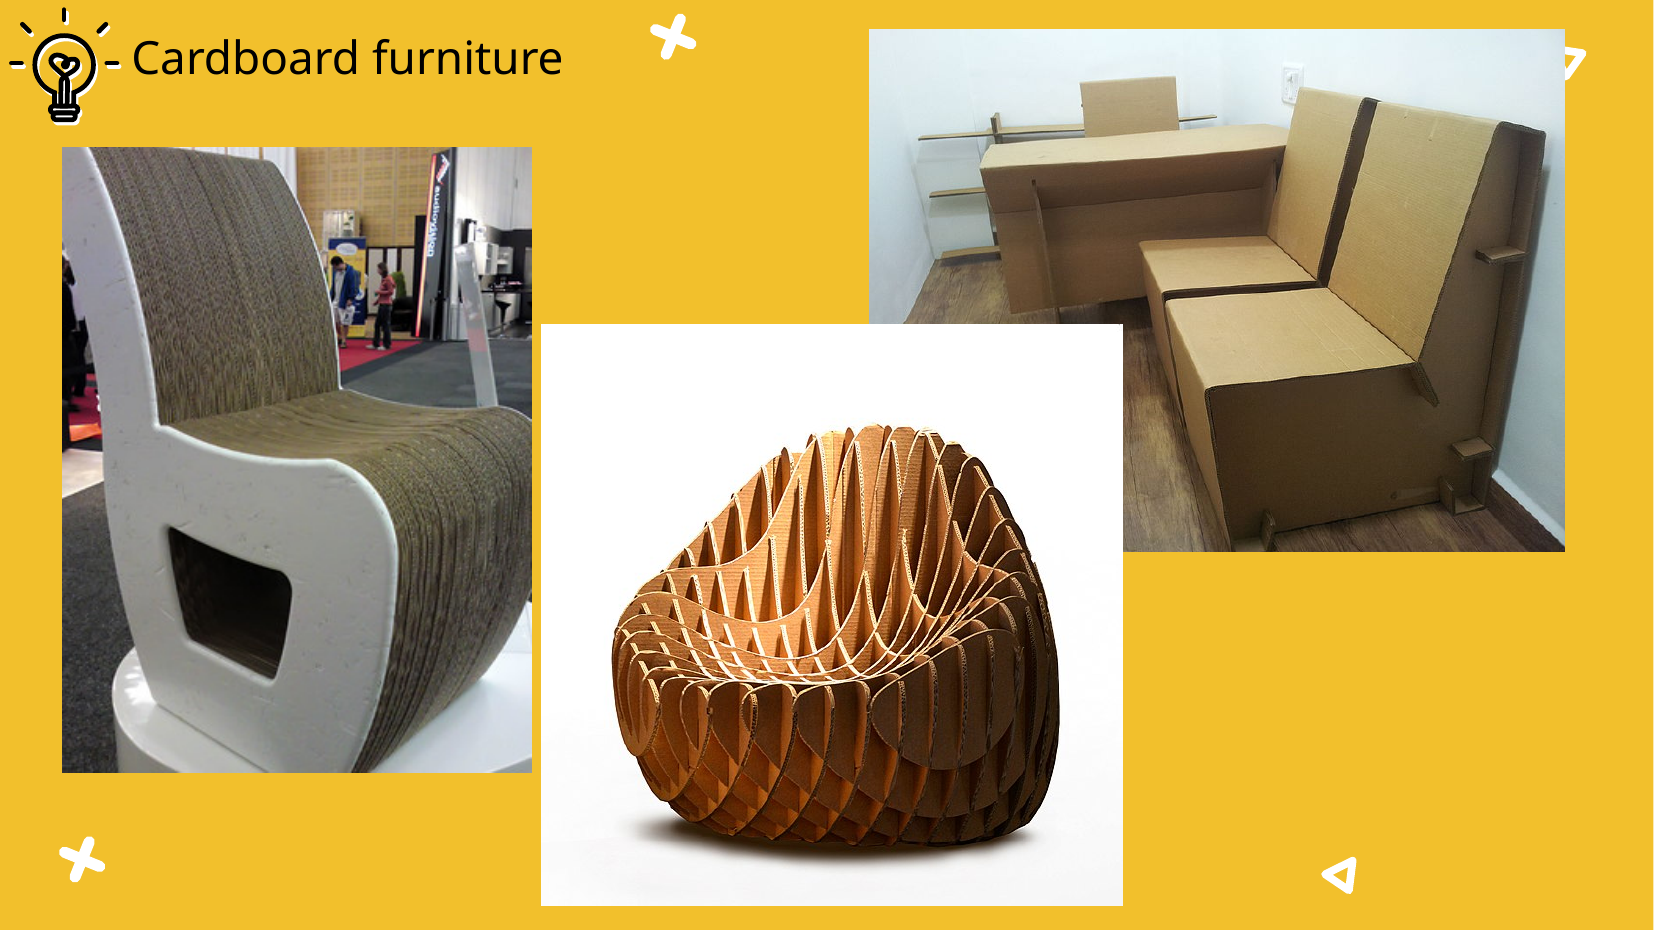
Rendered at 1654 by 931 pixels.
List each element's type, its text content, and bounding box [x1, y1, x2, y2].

picture [541, 29, 1565, 906]
title Cardboard furniture [131, 0, 827, 120]
picture [62, 147, 532, 773]
